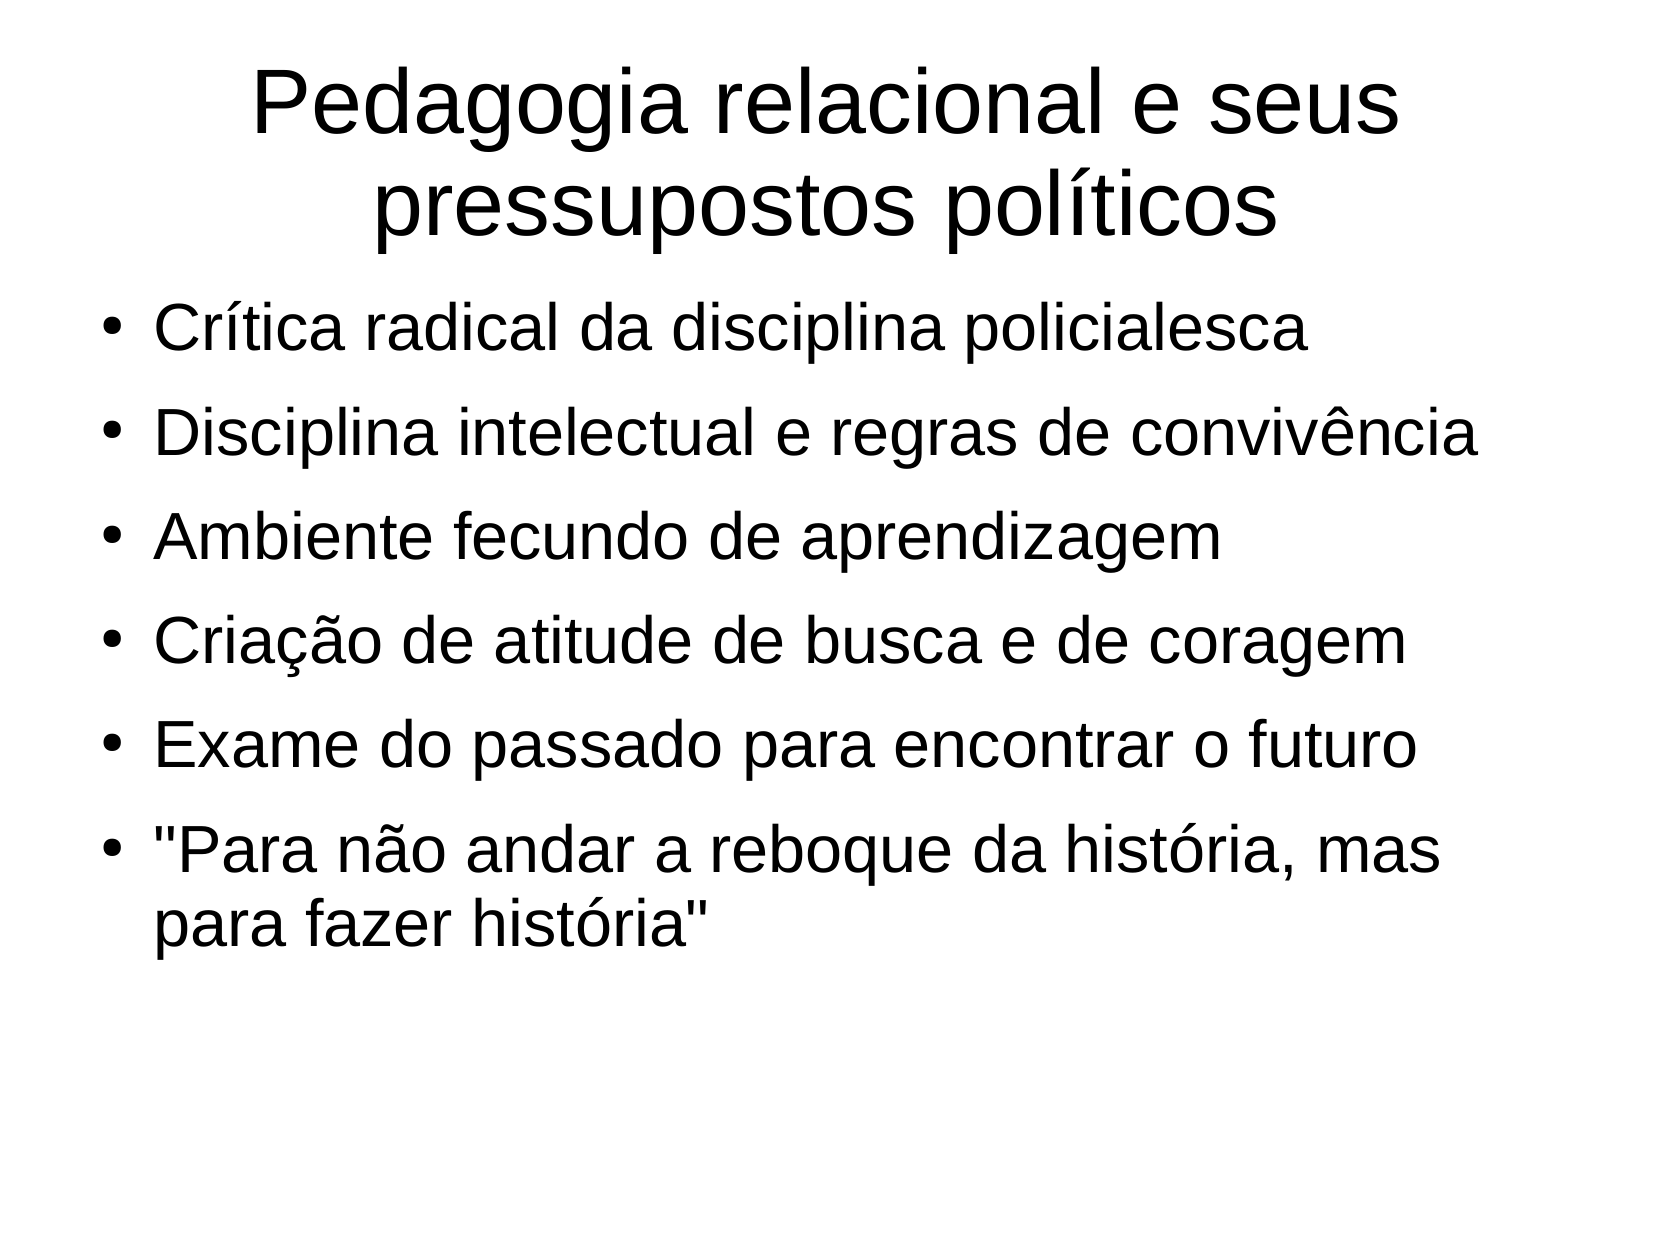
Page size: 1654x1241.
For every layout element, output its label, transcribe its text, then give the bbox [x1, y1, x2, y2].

list Crítica radical da disciplina policialesca Disciplina intelectual e regras de convivência Ambiente fecundo de aprendizagem Criação de atitude de busca e de coragem Exame do passado para encontrar o futuro "Para não andar a reboque da história, mas para fazer história" [82, 290, 1571, 1241]
title Pedagogia relacional e seus pressupostos políticos [82, 49, 1571, 257]
